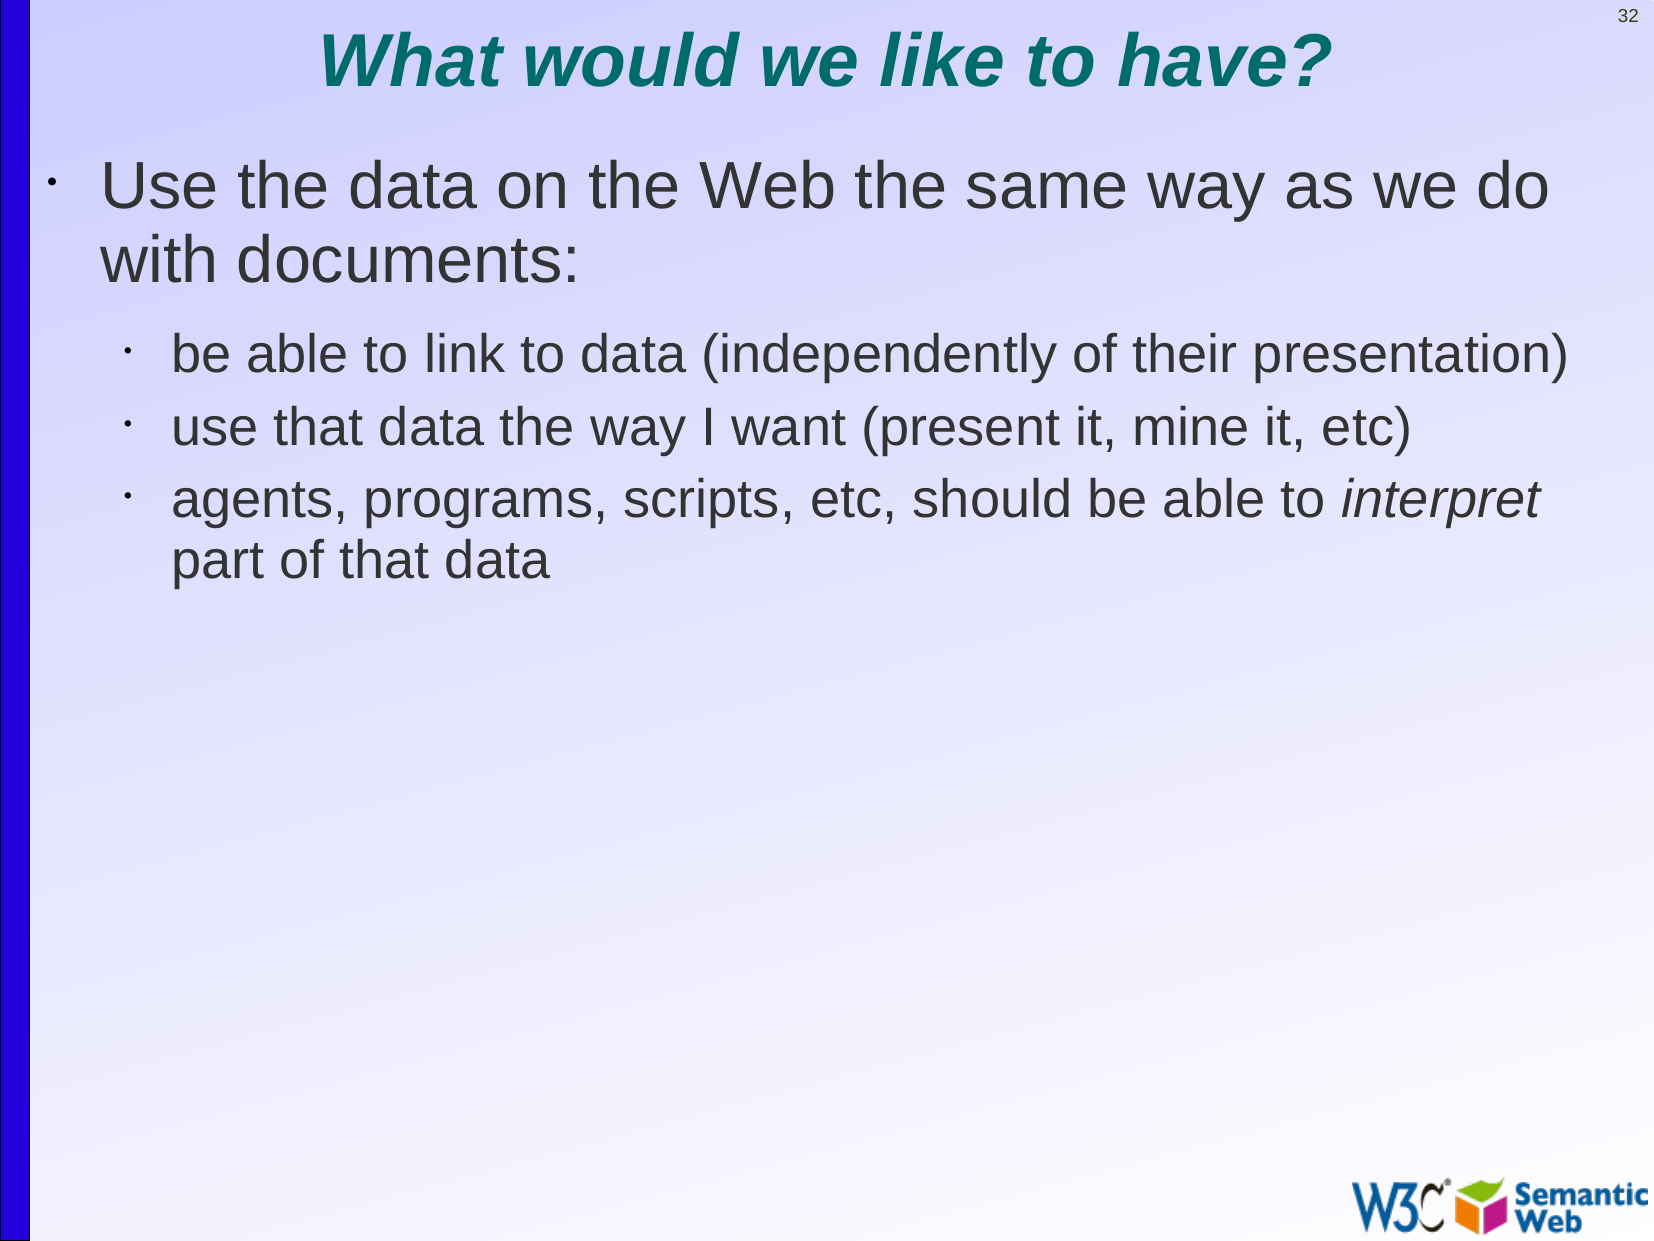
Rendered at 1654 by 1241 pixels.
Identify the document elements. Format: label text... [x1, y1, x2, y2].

picture [1352, 1175, 1648, 1235]
title What would we like to have? [0, 0, 1654, 119]
list Use the data on the Web the same way as we do with documents: be able to link to data (independently of their presentation) use that data the way I want (present it, mine it, etc) agents, programs, scripts, etc, should be able to interpret part of that data [29, 147, 1624, 1134]
